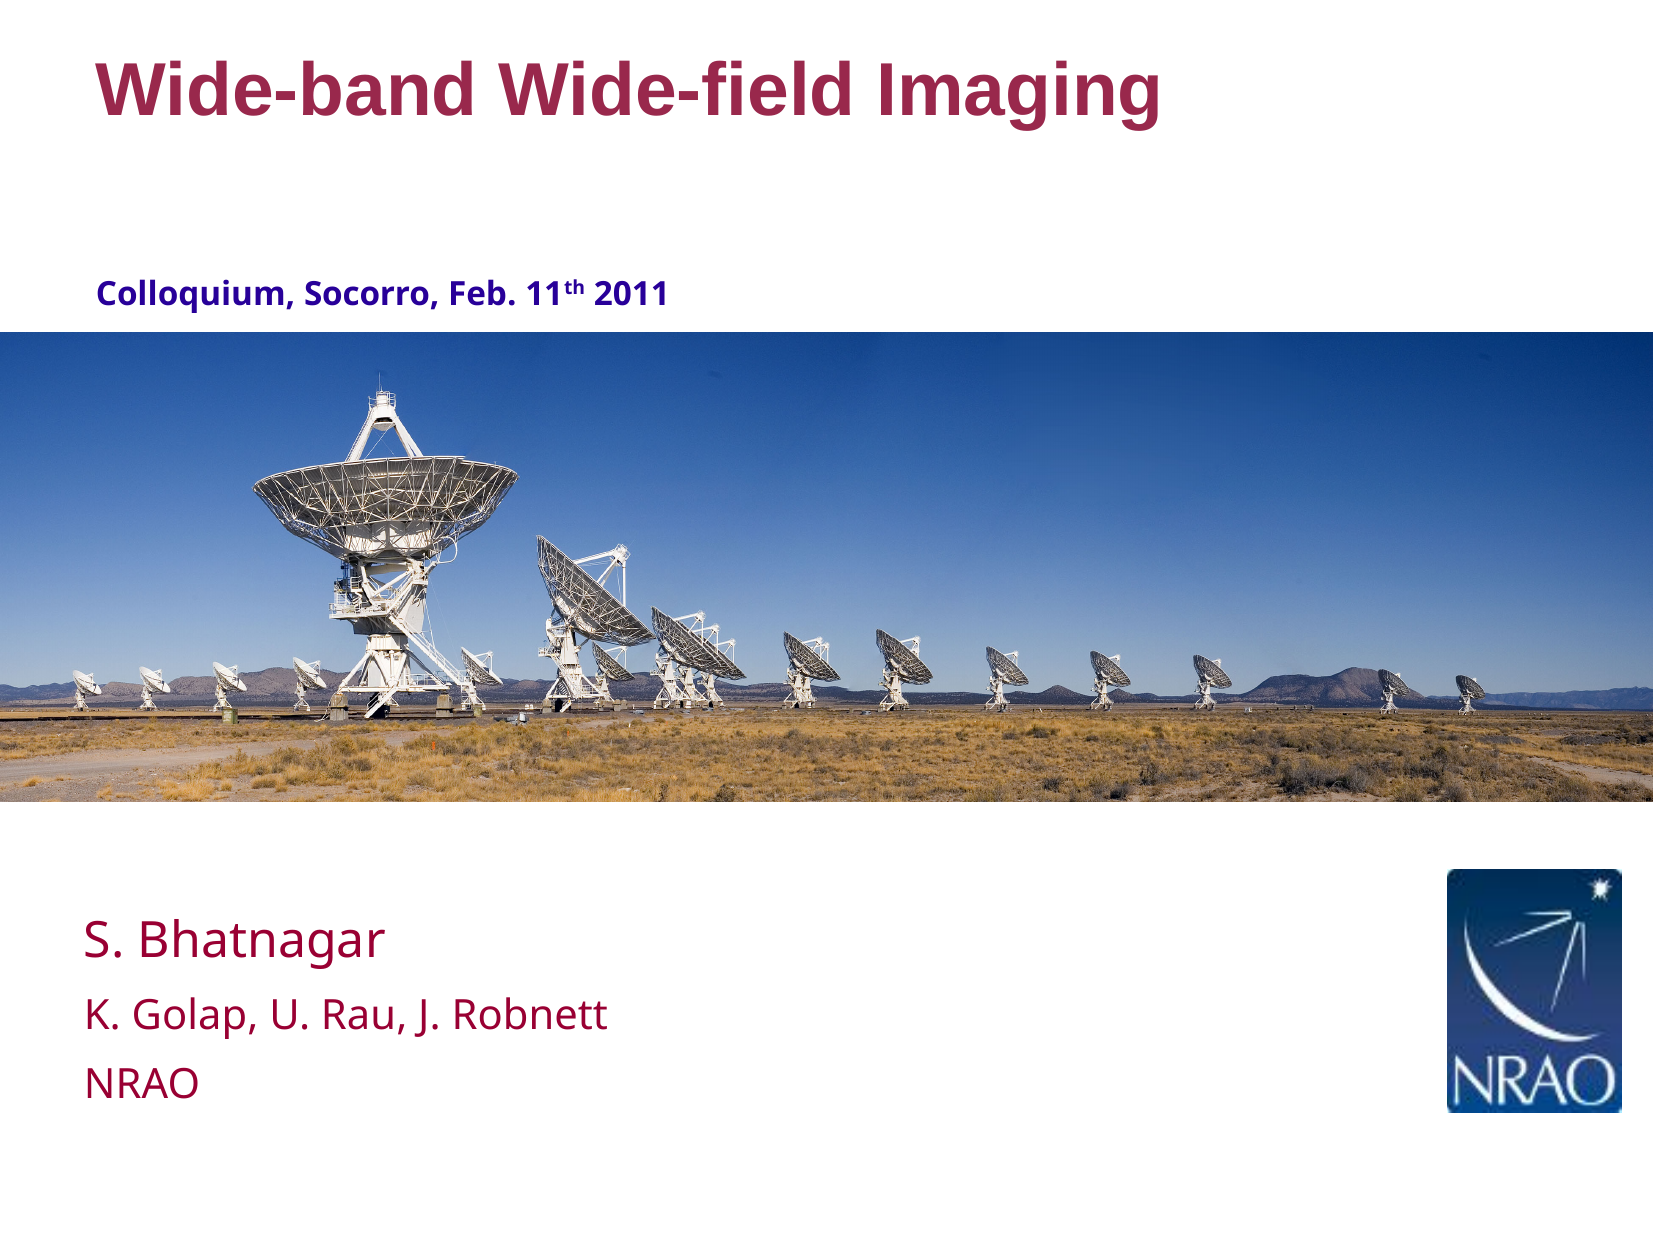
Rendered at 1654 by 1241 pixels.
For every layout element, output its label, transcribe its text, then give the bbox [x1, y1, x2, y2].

chart [696, 583, 828, 649]
text_box Colloquium, Socorro, Feb. 11th 2011 [81, 261, 1095, 322]
list S. Bhatnagar K. Golap, U. Rau, J. Robnett NRAO [69, 896, 896, 1092]
picture [1447, 869, 1622, 1113]
picture [0, 332, 1653, 802]
title Wide-band Wide-field Imaging [80, 40, 1620, 171]
